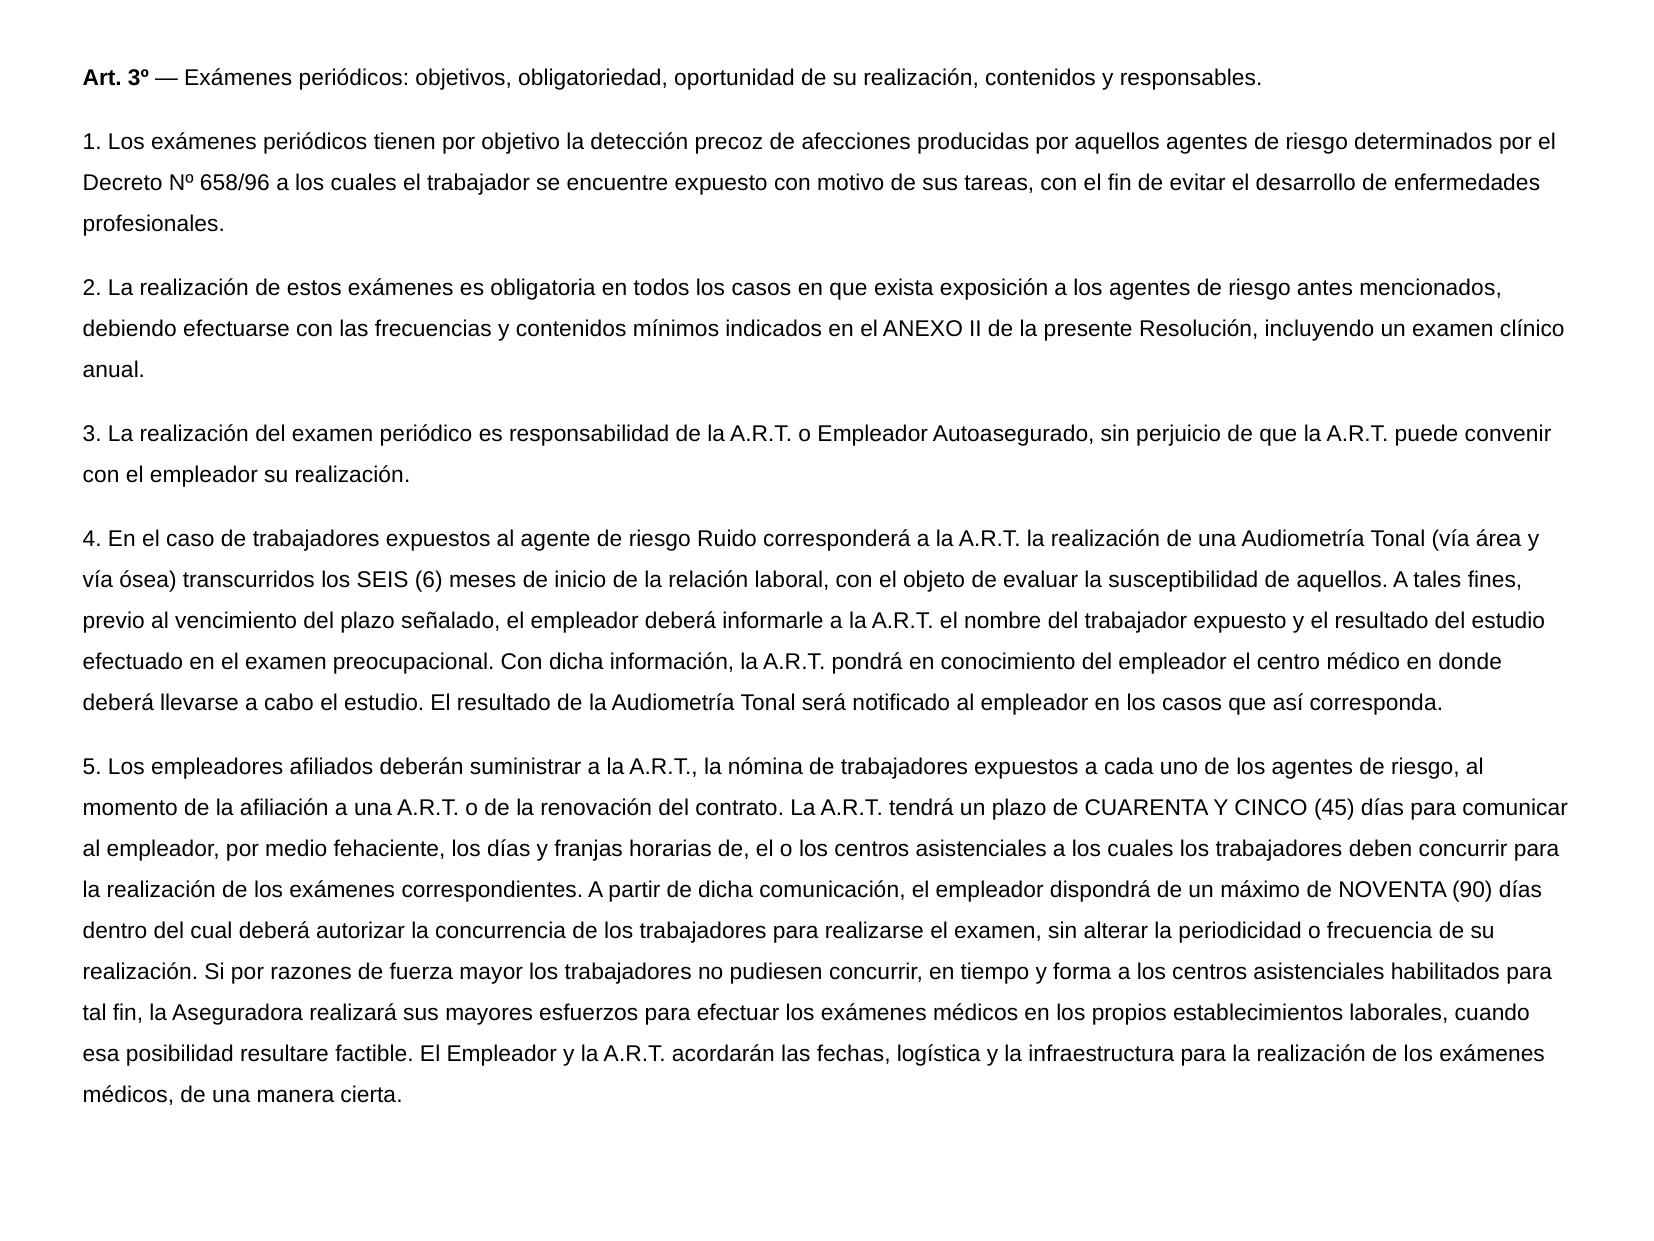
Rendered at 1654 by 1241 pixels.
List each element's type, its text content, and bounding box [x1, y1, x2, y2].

list Art. 3º — Exámenes periódicos: objetivos, obligatoriedad, oportunidad de su realización, contenidos y responsables. 1. Los exámenes periódicos tienen por objetivo la detección precoz de afecciones producidas por aquellos agentes de riesgo determinados por el Decreto Nº 658/96 a los cuales el trabajador se encuentre expuesto con motivo de sus tareas, con el fin de evitar el desarrollo de enfermedades profesionales. 2. La realización de estos exámenes es obligatoria en todos los casos en que exista exposición a los agentes de riesgo antes mencionados, debiendo efectuarse con las frecuencias y contenidos mínimos indicados en el ANEXO II de la presente Resolución, incluyendo un examen clínico anual. 3. La realización del examen periódico es responsabilidad de la A.R.T. o Empleador Autoasegurado, sin perjuicio de que la A.R.T. puede convenir con el empleador su realización. 4. En el caso de trabajadores expuestos al agente de riesgo Ruido corresponderá a la A.R.T. la realización de una Audiometría Tonal (vía área y vía ósea) transcurridos los SEIS (6) meses de inicio de la relación laboral, con el objeto de evaluar la susceptibilidad de aquellos. A tales fines, previo al vencimiento del plazo señalado, el empleador deberá informarle a la A.R.T. el nombre del trabajador expuesto y el resultado del estudio efectuado en el examen preocupacional. Con dicha información, la A.R.T. pondrá en conocimiento del empleador el centro médico en donde deberá llevarse a cabo el estudio. El resultado de la Audiometría Tonal será notificado al empleador en los casos que así corresponda. 5. Los empleadores afiliados deberán suministrar a la A.R.T., la nómina de trabajadores expuestos a cada uno de los agentes de riesgo, al momento de la afiliación a una A.R.T. o de la renovación del contrato. La A.R.T. tendrá un plazo de CUARENTA Y CINCO (45) días para comunicar al empleador, por medio fehaciente, los días y franjas horarias de, el o los centros asistenciales a los cuales los trabajadores deben concurrir para la realización de los exámenes correspondientes. A partir de dicha comunicación, el empleador dispondrá de un máximo de NOVENTA (90) días dentro del cual deberá autorizar la concurrencia de los trabajadores para realizarse el examen, sin alterar la periodicidad o frecuencia de su realización. Si por razones de fuerza mayor los trabajadores no pudiesen concurrir, en tiempo y forma a los centros asistenciales habilitados para tal fin, la Aseguradora realizará sus mayores esfuerzos para efectuar los exámenes médicos en los propios establecimientos laborales, cuando esa posibilidad resultare factible. El Empleador y la A.R.T. acordarán las fechas, logística y la infraestructura para la realización de los exámenes médicos, de una manera cierta. [82, 49, 1571, 1109]
